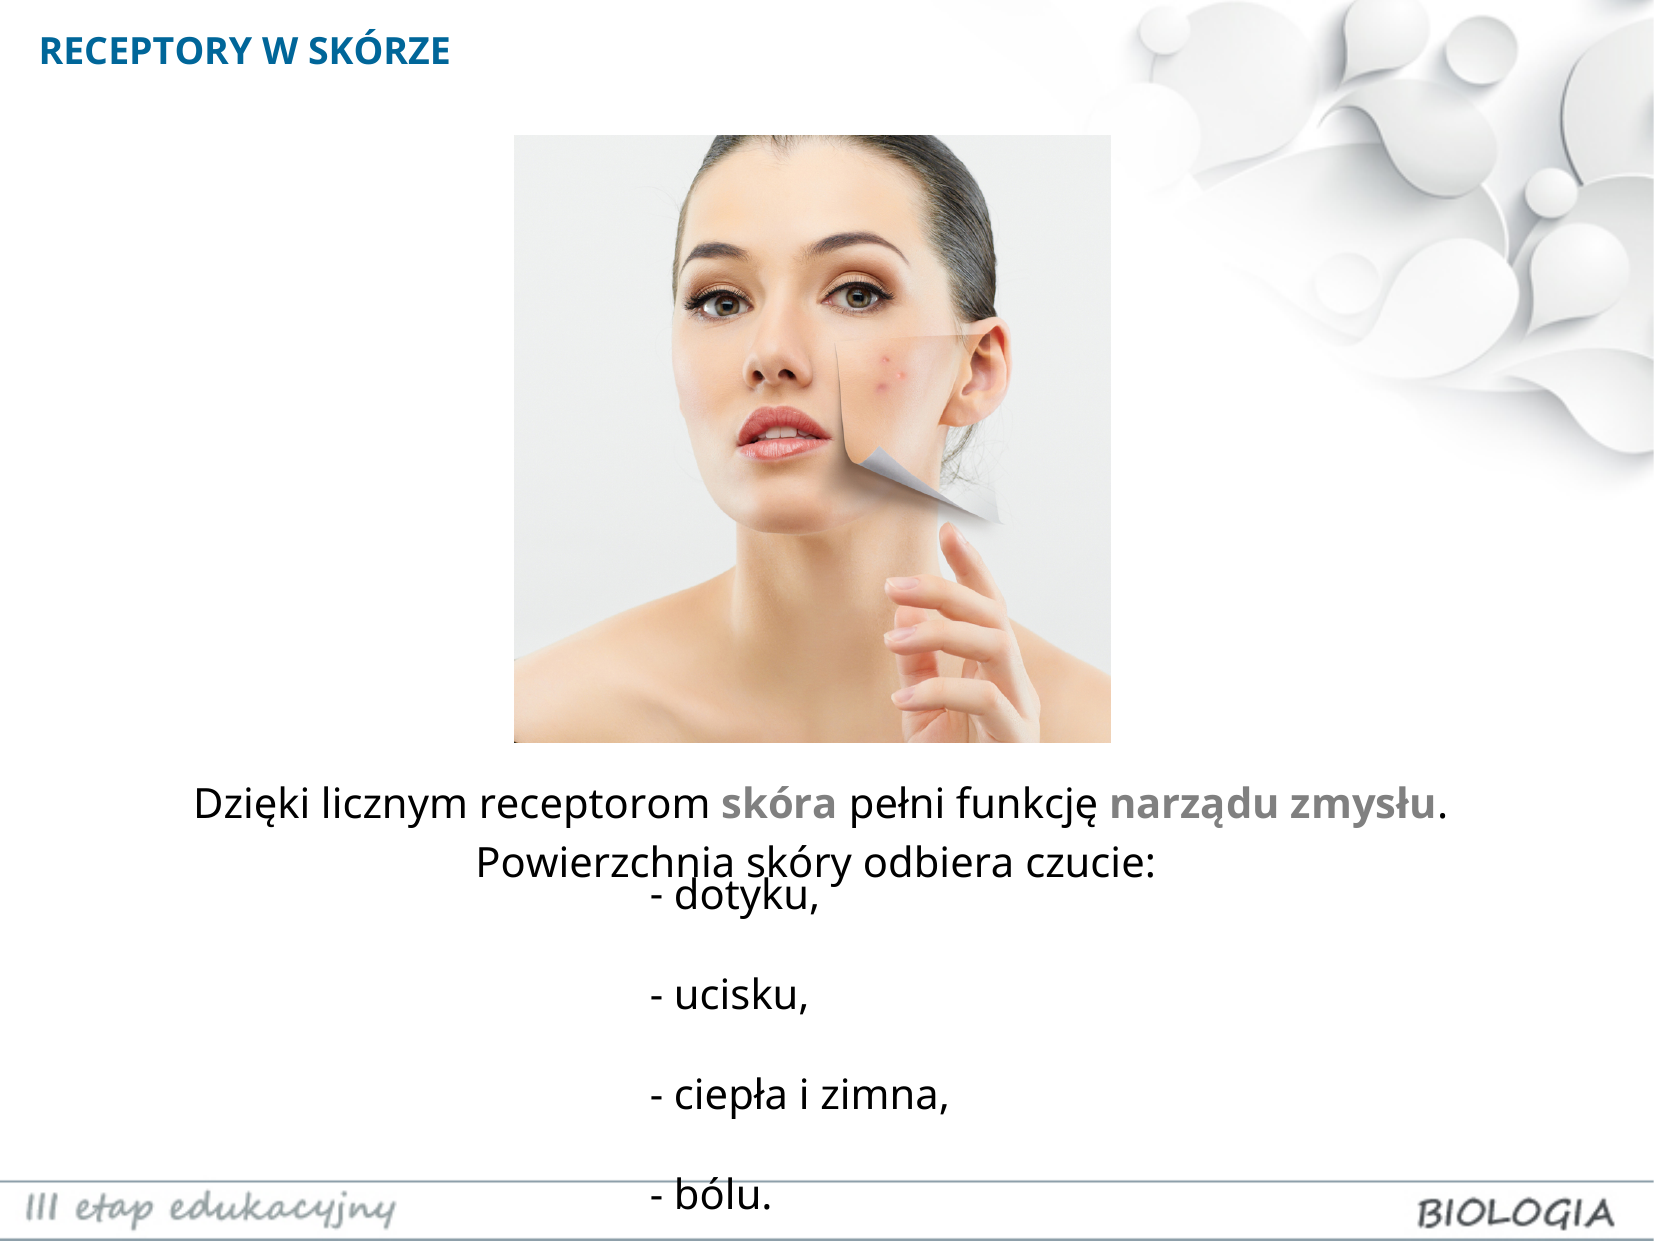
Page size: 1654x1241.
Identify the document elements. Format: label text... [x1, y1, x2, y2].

text_box Powierzchnia skóry odbiera czucie: [460, 832, 1406, 965]
picture [0, 845, 1654, 1241]
title dotyku, - ucisku, - ciepła i zimna, - bólu. [649, 965, 1063, 1218]
text_box RECEPTORY W SKÓRZE [23, 23, 1276, 81]
text_box Dzięki licznym receptorom skóra pełni funkcję narządu zmysłu. [0, 773, 1654, 845]
picture [0, 0, 1654, 773]
